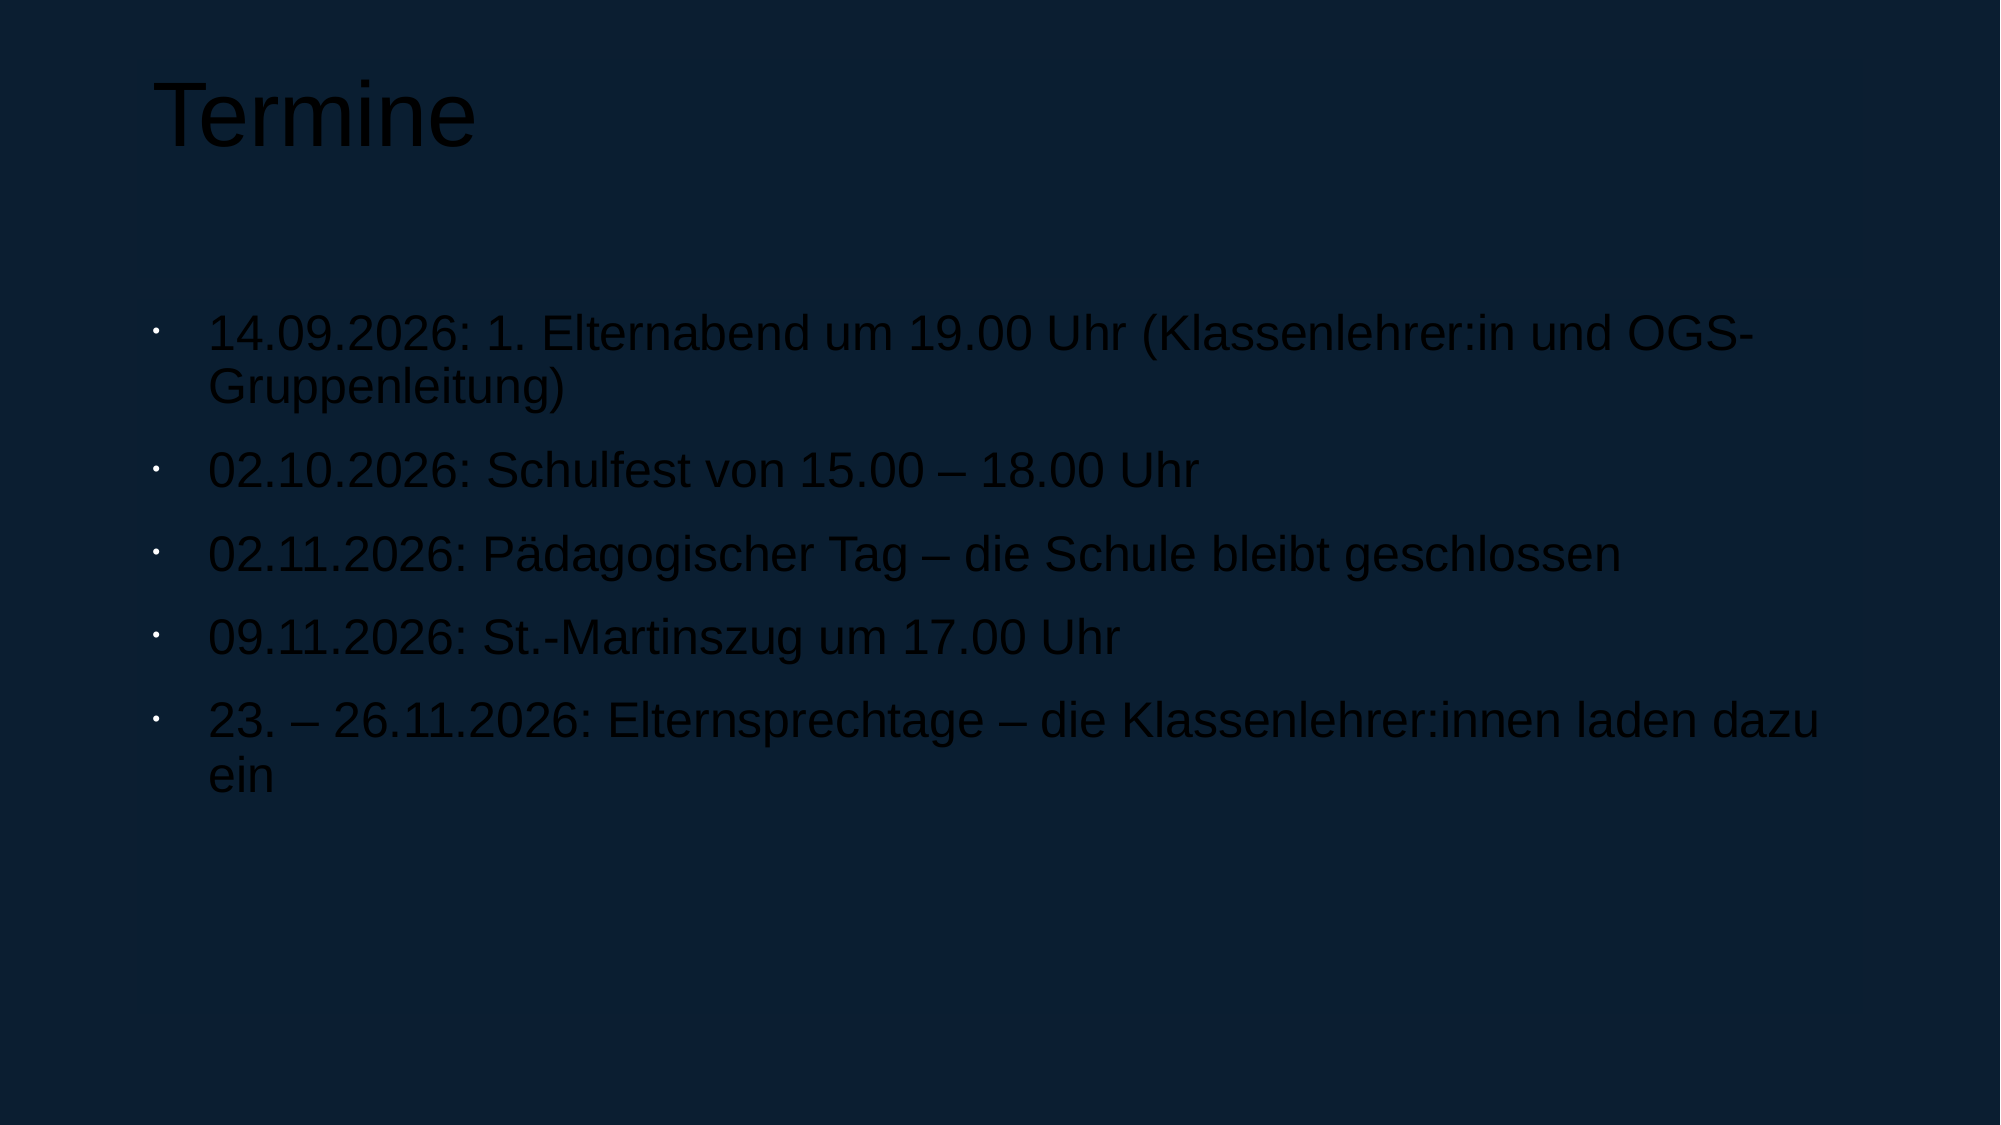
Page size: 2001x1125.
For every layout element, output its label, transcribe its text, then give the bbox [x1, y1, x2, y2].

list 14.09.2026: 1. Elternabend um 19.00 Uhr (Klassenlehrer:in und OGS-Gruppenleitung) 02.10.2026: Schulfest von 15.00 – 18.00 Uhr 02.11.2026: Pädagogischer Tag – die Schule bleibt geschlossen 09.11.2026: St.-Martinszug um 17.00 Uhr 23. – 26.11.2026: Elternsprechtage – die Klassenlehrer:innen laden dazu ein [137, 299, 1863, 1014]
title Termine [137, 59, 1863, 278]
